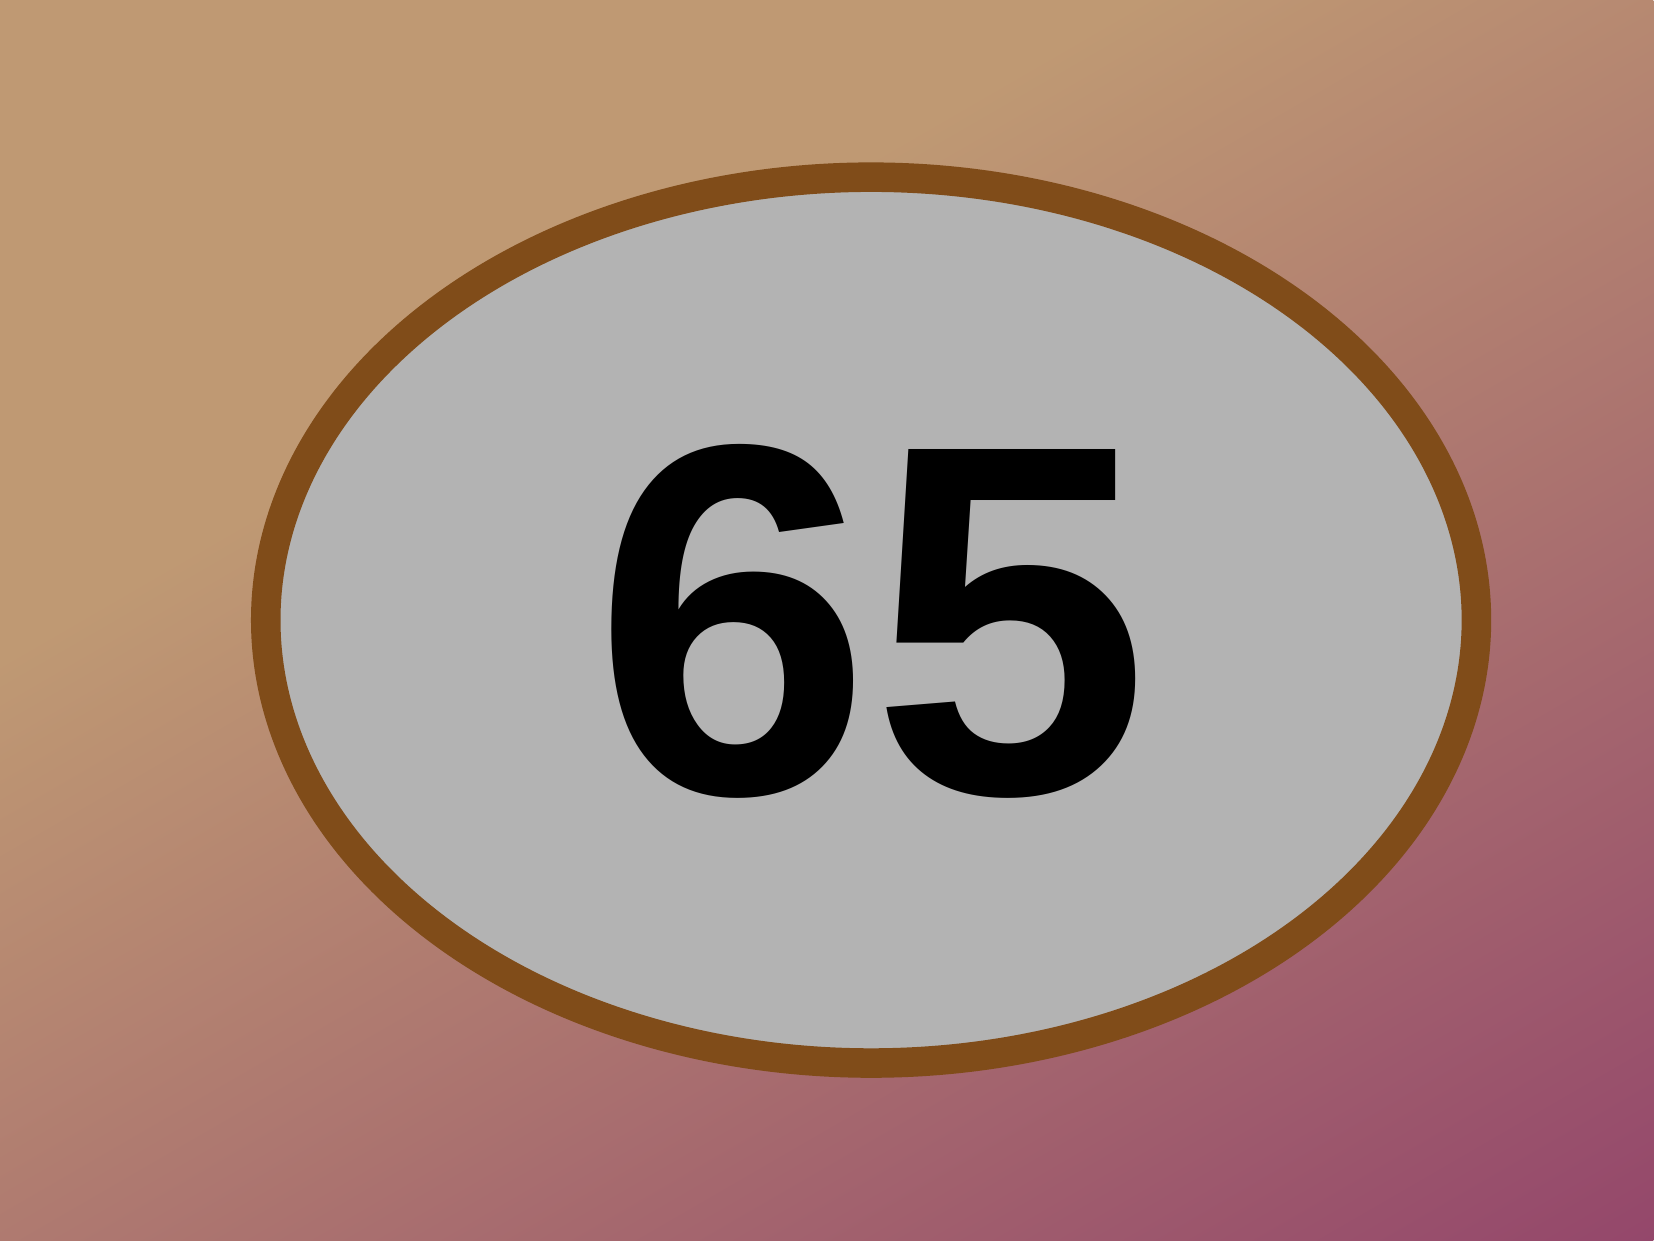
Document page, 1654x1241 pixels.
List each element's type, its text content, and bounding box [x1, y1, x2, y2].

text_box 65 [265, 177, 1477, 1064]
